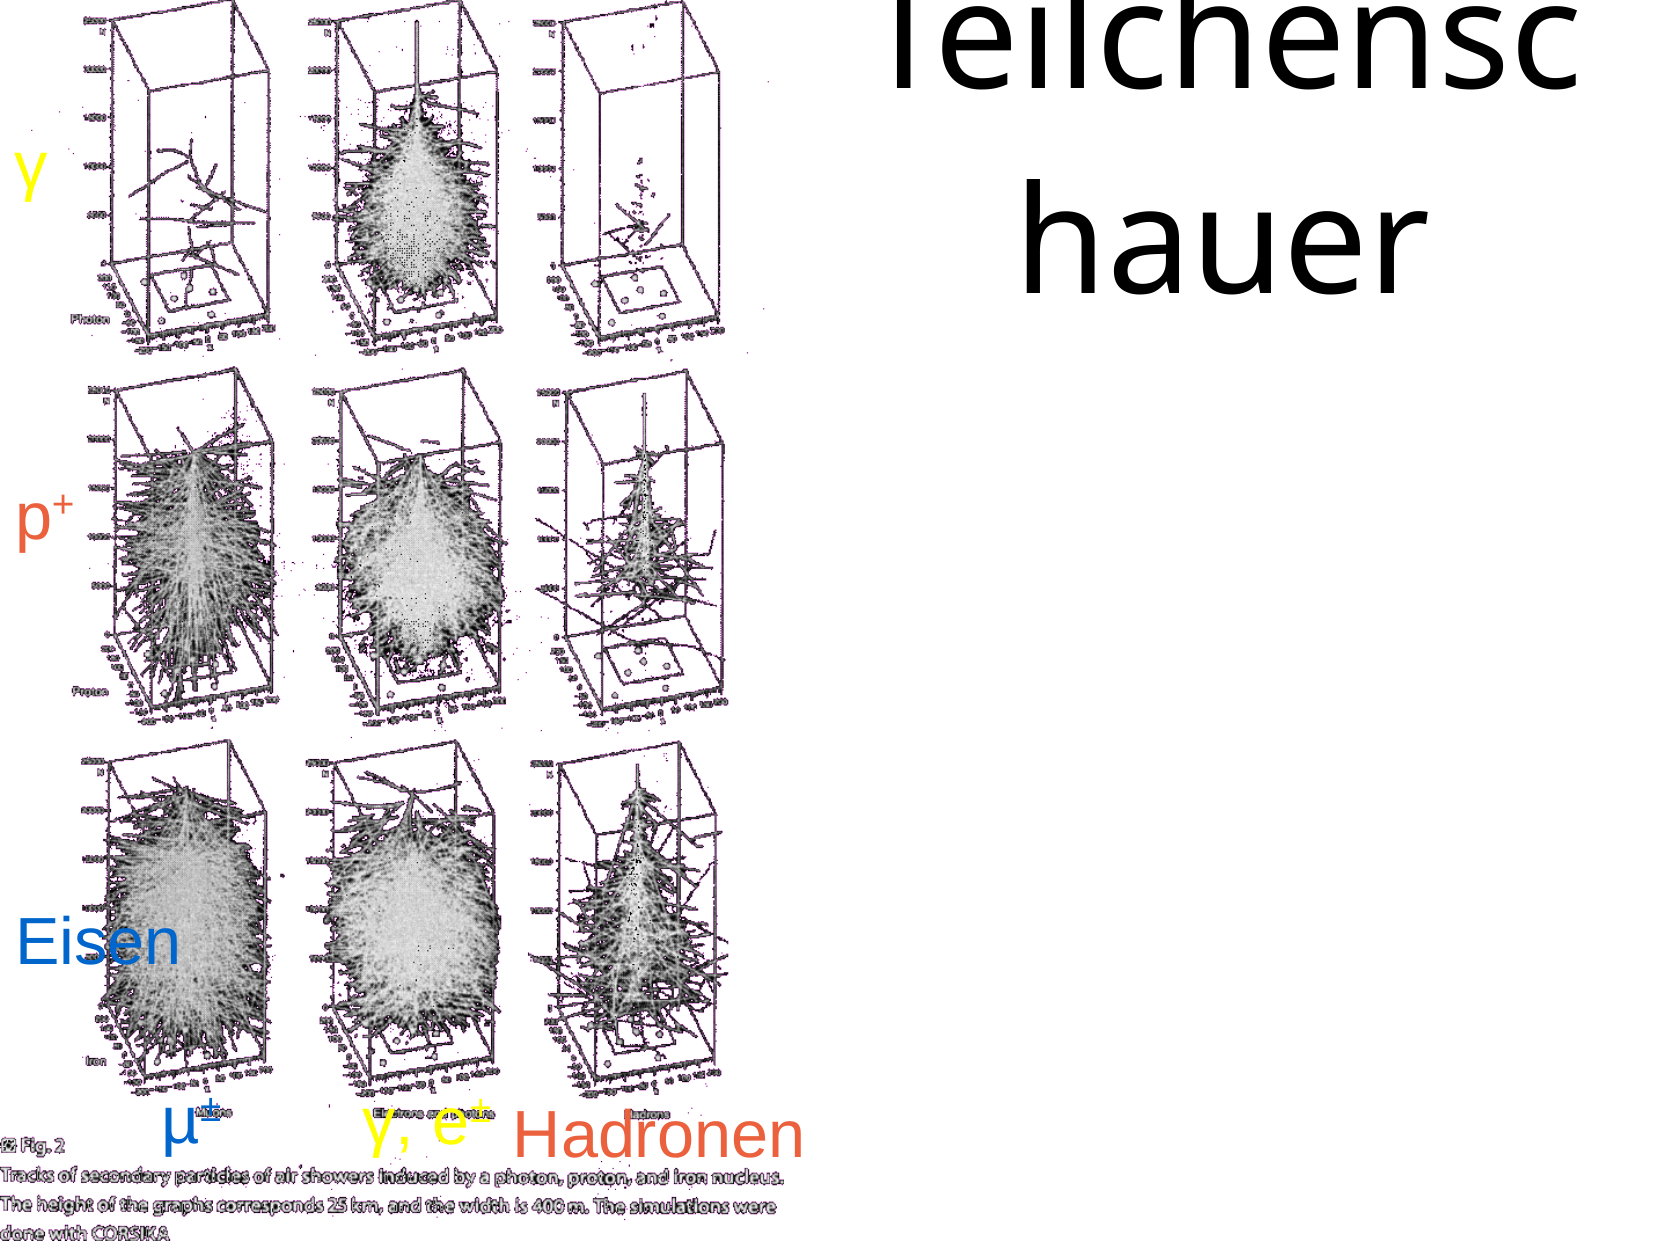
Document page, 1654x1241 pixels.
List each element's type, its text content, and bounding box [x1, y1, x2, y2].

text_box γ [0, 120, 64, 210]
text_box p+ [0, 471, 90, 561]
picture [0, 0, 784, 1241]
text_box µ± [146, 1075, 237, 1166]
title Teilchenschauer [820, 29, 1625, 237]
text_box Eisen [0, 896, 197, 987]
text_box γ, e± [347, 1076, 507, 1166]
text_box Hadronen [498, 1089, 821, 1179]
